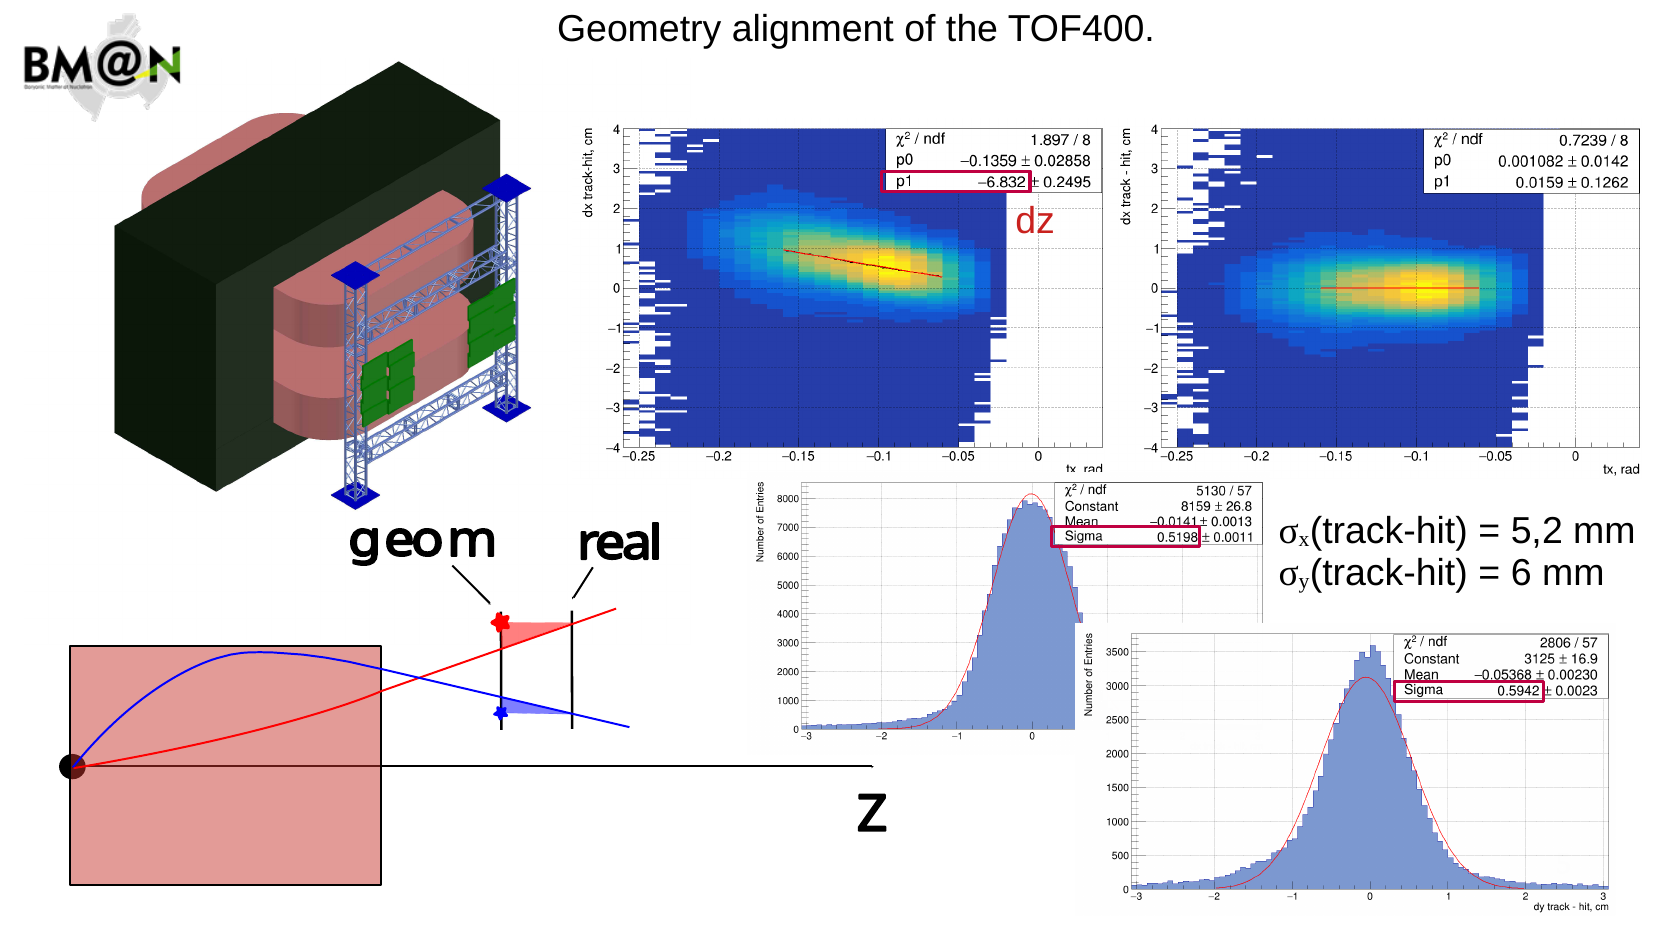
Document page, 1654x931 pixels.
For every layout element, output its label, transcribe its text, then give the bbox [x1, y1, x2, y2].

picture [0, 0, 1642, 916]
text_box dz [1000, 192, 1070, 250]
text_box σx(track-hit) = 5,2 mm σy(track-hit) = 6 mm [1263, 501, 1654, 601]
text_box Geometry alignment of the TOF400. [228, 0, 1595, 57]
